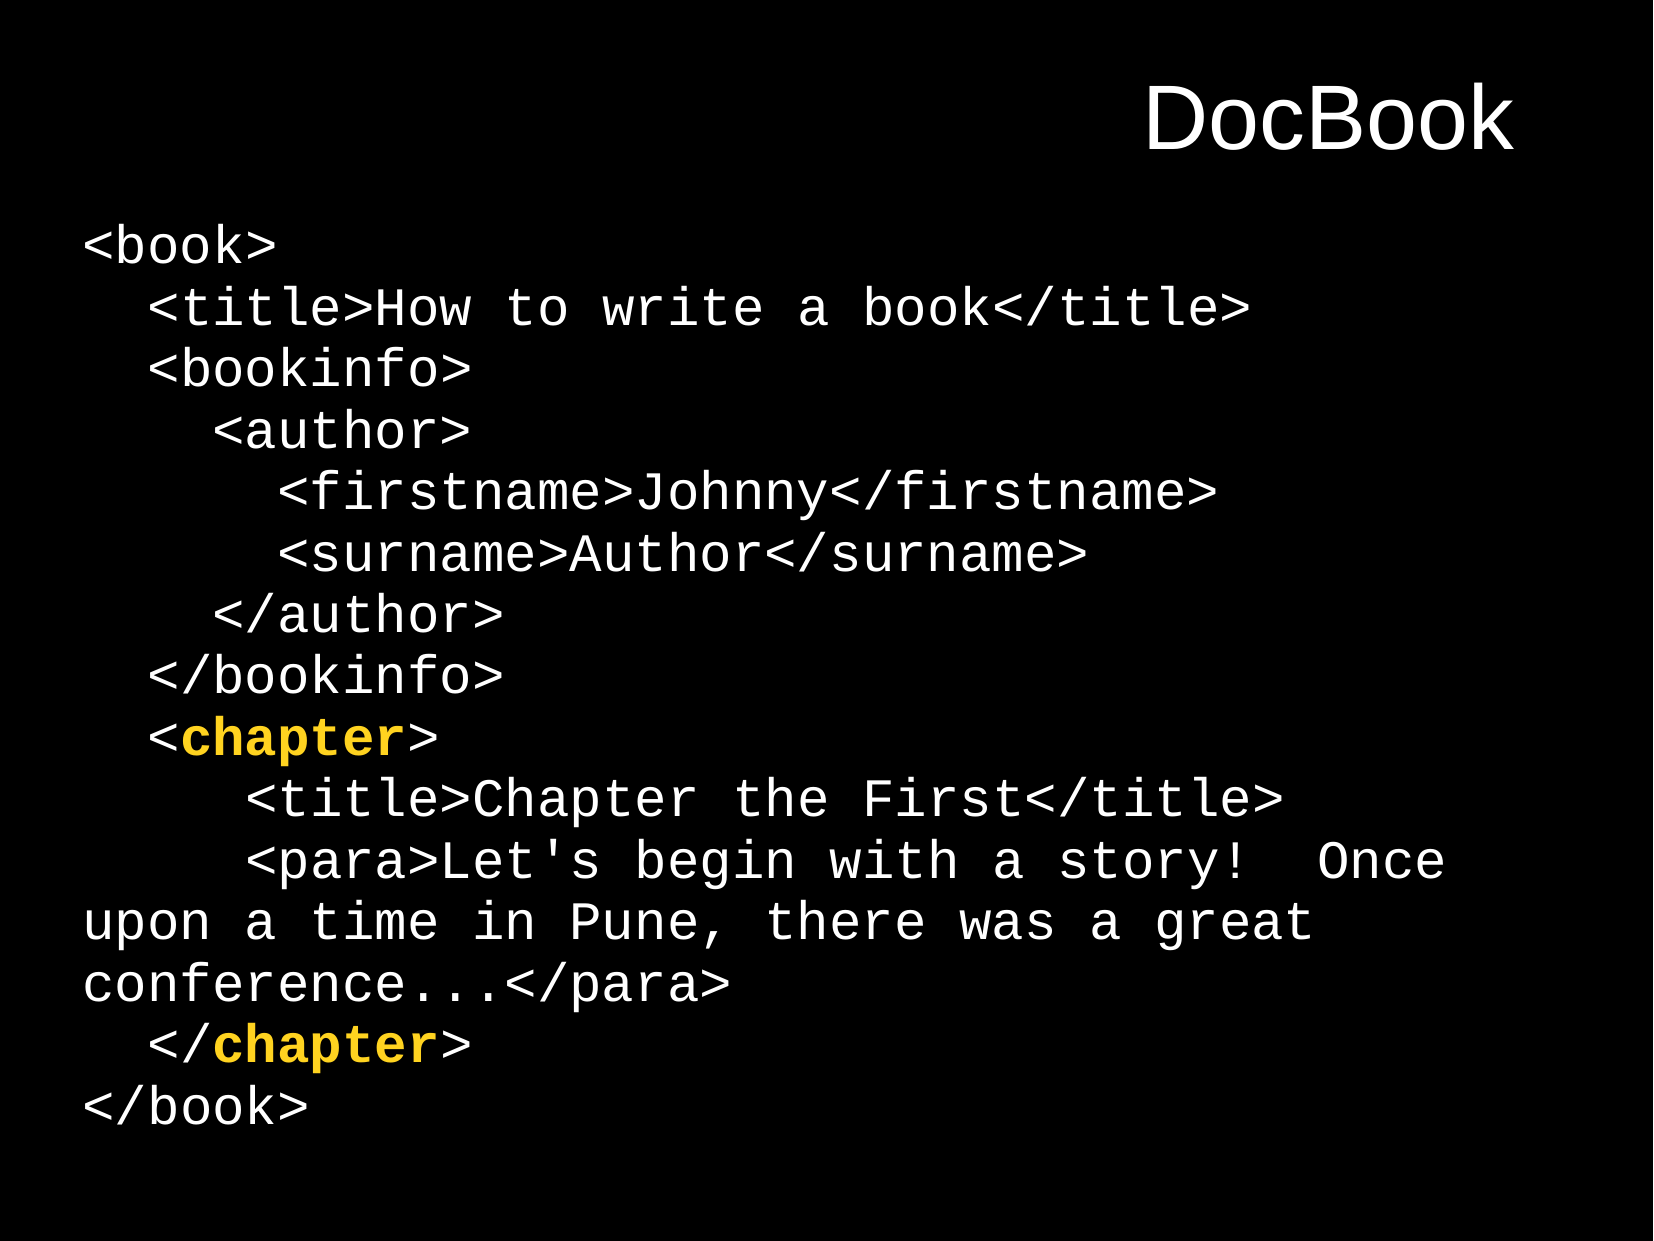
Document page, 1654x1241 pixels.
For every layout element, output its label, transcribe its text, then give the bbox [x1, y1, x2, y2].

subtitle <book> <title>How to write a book</title> <bookinfo> <author> <firstname>Johnny</firstname> <surname>Author</surname> </author> </bookinfo> <chapter> <title>Chapter the First</title> <para>Let's begin with a story! Once upon a time in Pune, there was a great conference...</para> </chapter> </book> [82, 149, 1571, 1210]
title DocBook [1087, 14, 1571, 222]
